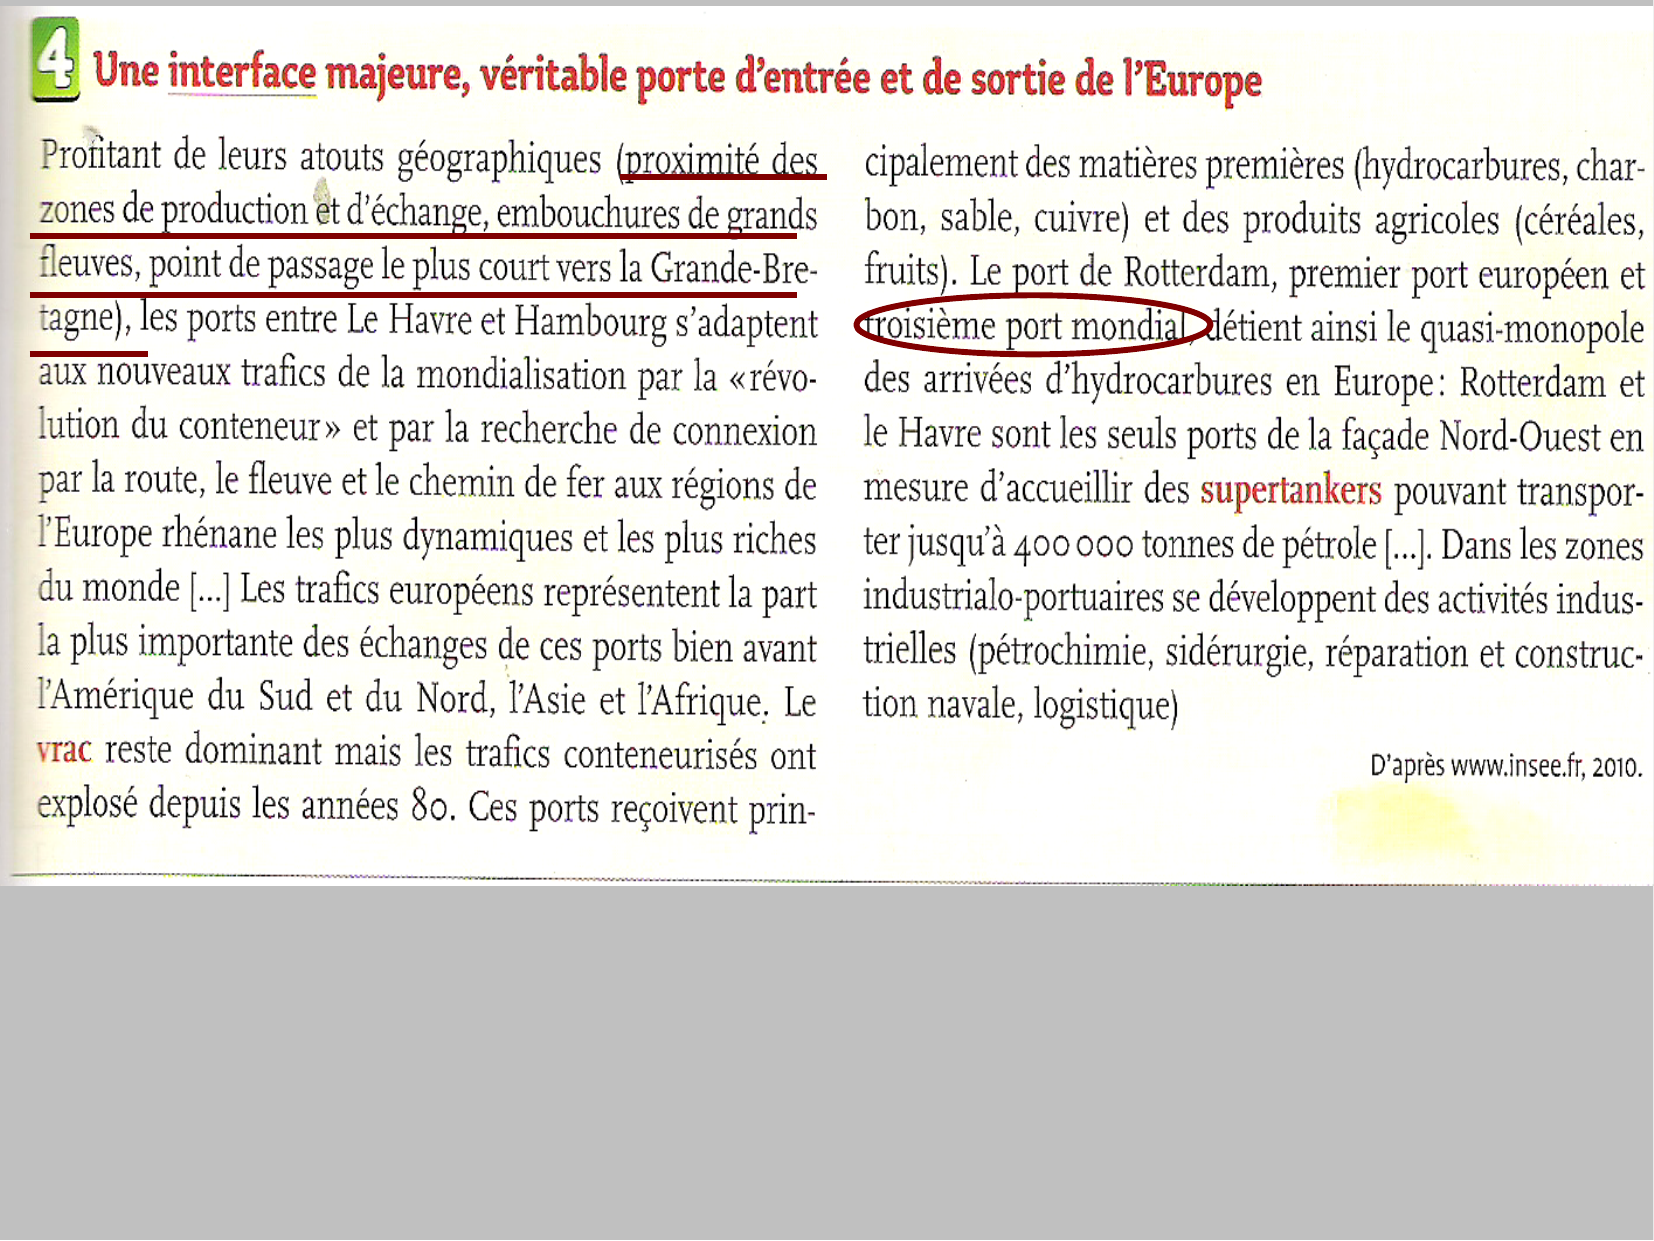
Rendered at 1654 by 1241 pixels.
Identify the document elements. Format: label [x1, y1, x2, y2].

picture [0, 6, 1654, 886]
